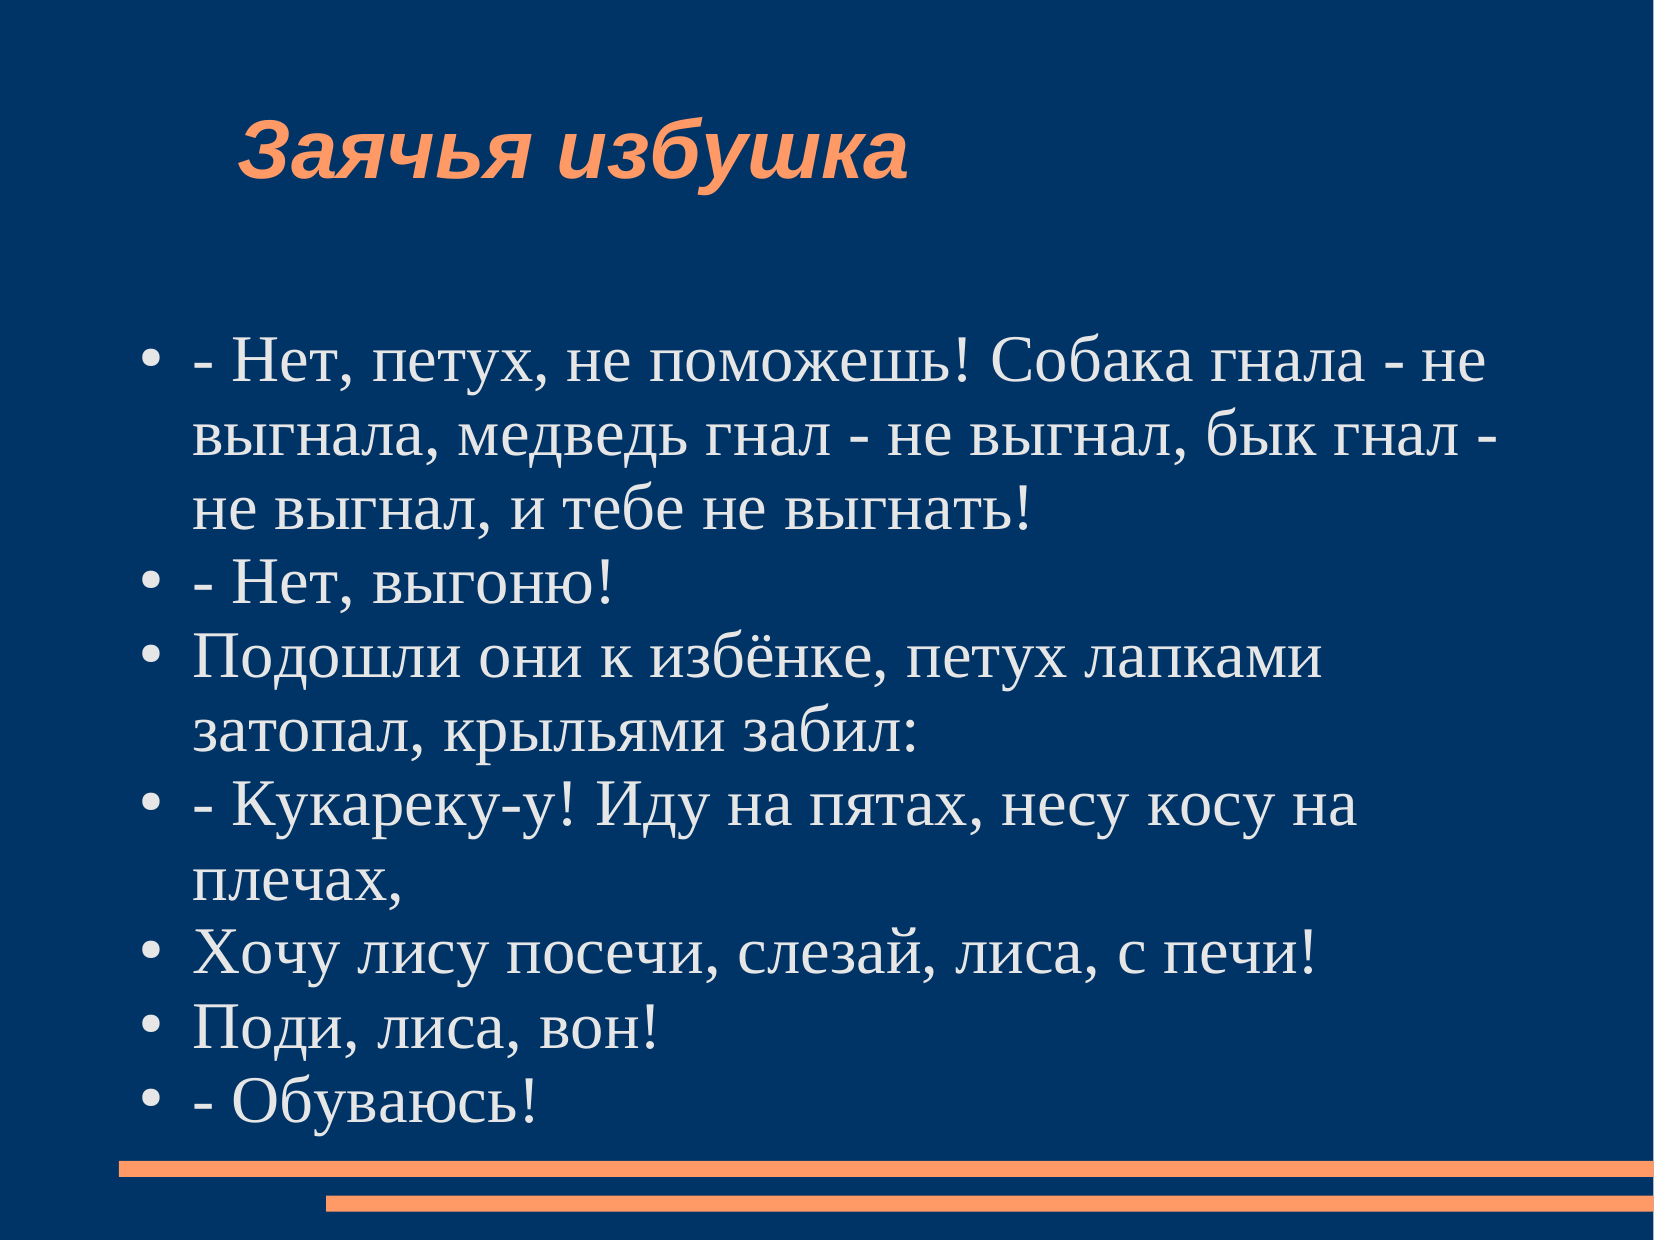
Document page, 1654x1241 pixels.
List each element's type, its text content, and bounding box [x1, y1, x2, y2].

title Заячья избушка [121, 53, 1534, 247]
list - Нет, петух, не поможешь! Собака гнала - не выгнала, медведь гнал - не выгнал, бык гнал - не выгнал, и тебе не выгнать! - Нет, выгоню! Подошли они к избёнке, петух лапками затопал, крыльями забил: - Кукареку-у! Иду на пятах, несу косу на плечах, Хочу лису посечи, слезай, лиса, с печи! Поди, лиса, вон! - Обуваюсь! [121, 322, 1561, 1137]
